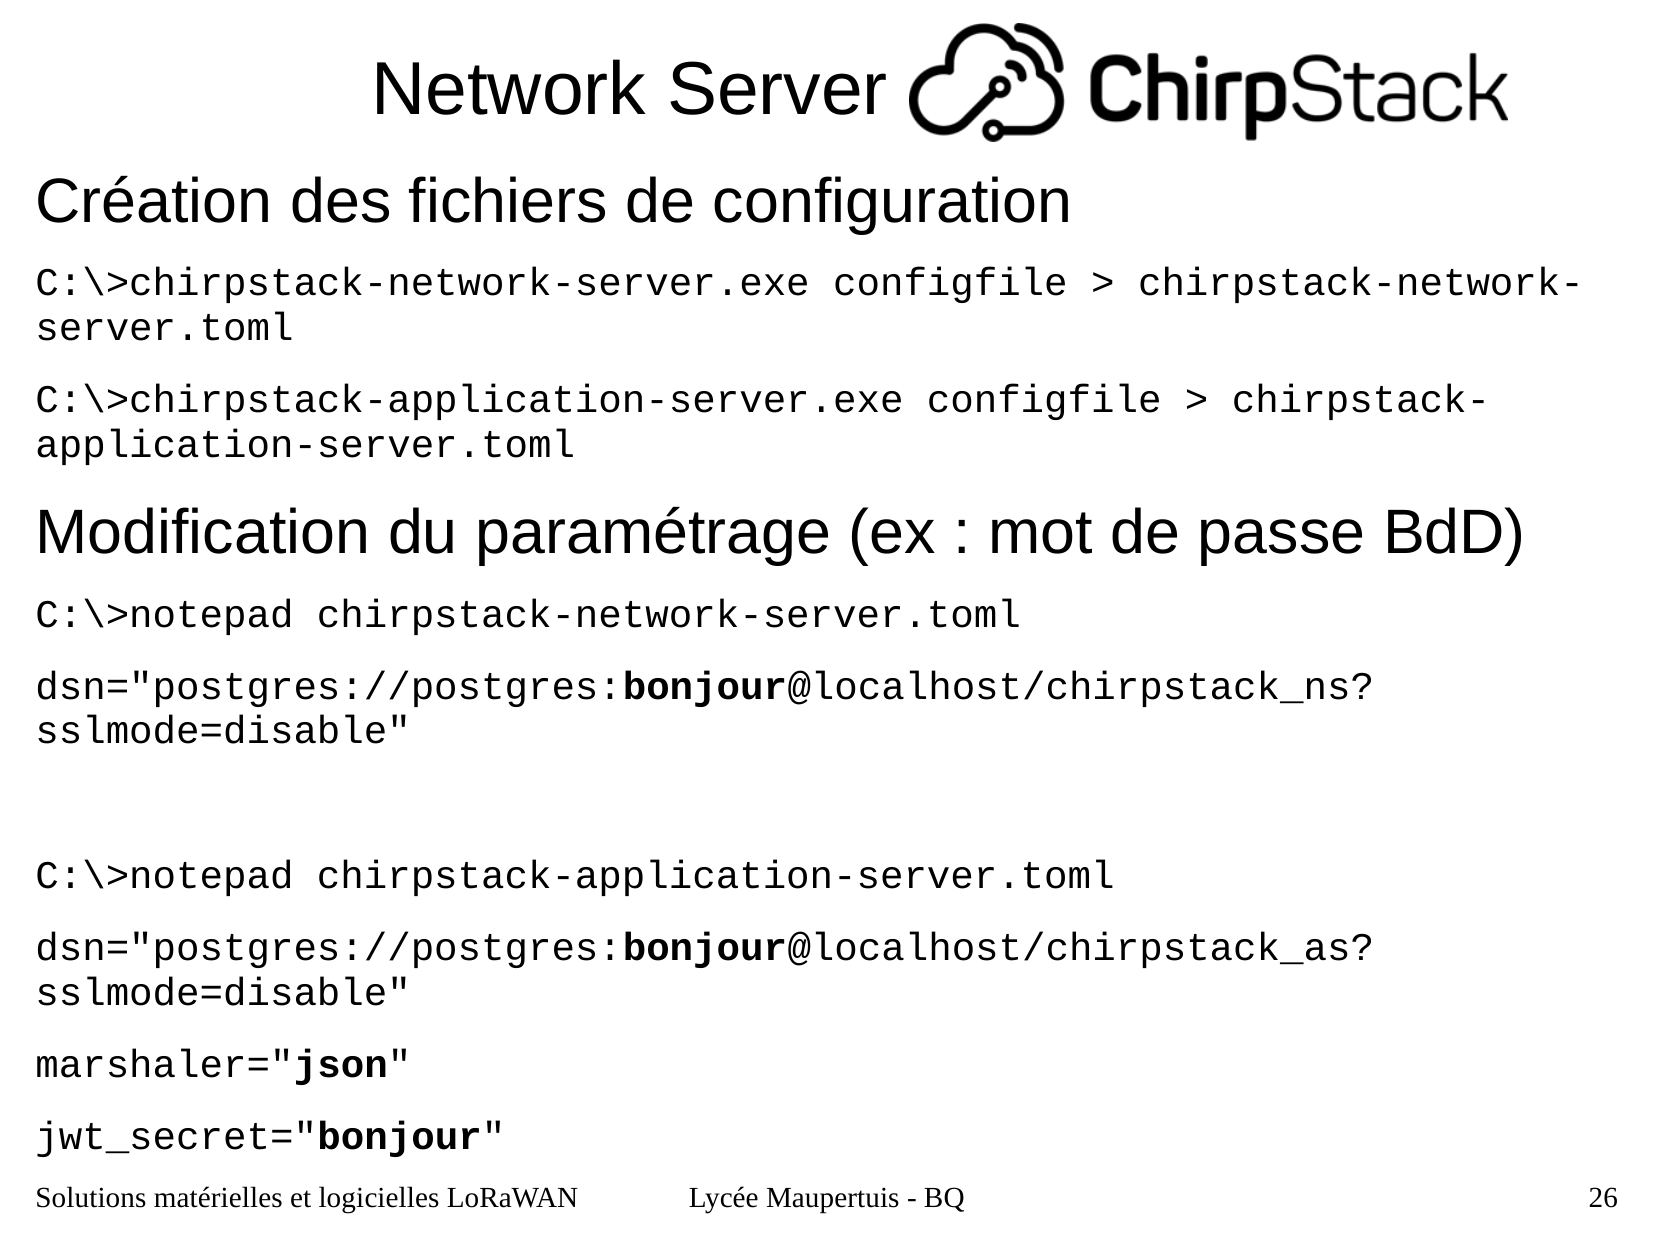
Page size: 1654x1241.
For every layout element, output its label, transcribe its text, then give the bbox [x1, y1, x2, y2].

list Création des fichiers de configuration C:\>chirpstack-network-server.exe configfile > chirpstack-network-server.toml C:\>chirpstack-application-server.exe configfile > chirpstack-application-server.toml Modification du paramétrage (ex : mot de passe BdD) C:\>notepad chirpstack-network-server.toml dsn="postgres://postgres:bonjour@localhost/chirpstack_ns?sslmode=disable" C:\>notepad chirpstack-application-server.toml dsn="postgres://postgres:bonjour@localhost/chirpstack_as?sslmode=disable" marshaler="json" jwt_secret="bonjour" [35, 165, 1619, 1170]
title Network Server [35, 35, 1619, 142]
picture [909, 23, 1508, 35]
